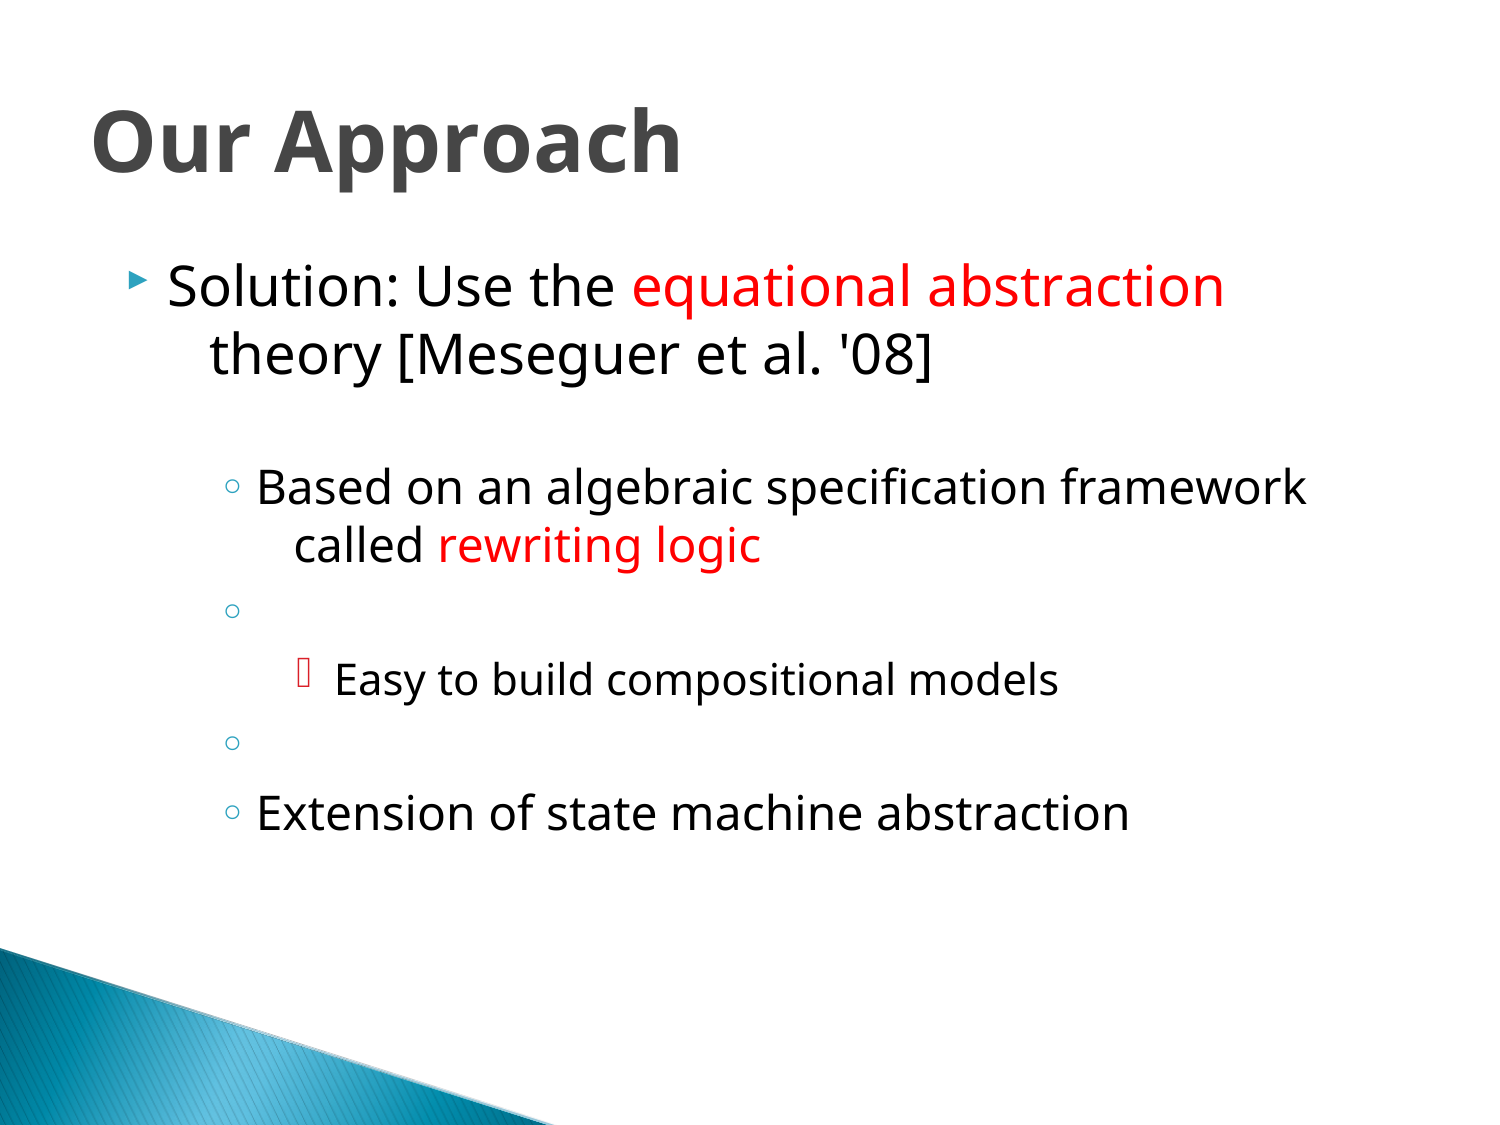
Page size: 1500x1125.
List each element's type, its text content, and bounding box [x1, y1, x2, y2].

title Our Approach [75, 28, 1426, 242]
list Solution: Use the equational abstraction theory [Meseguer et al. '08] Based on an algebraic specification framework called rewriting logic Easy to build compositional models Extension of state machine abstraction [75, 242, 1426, 987]
